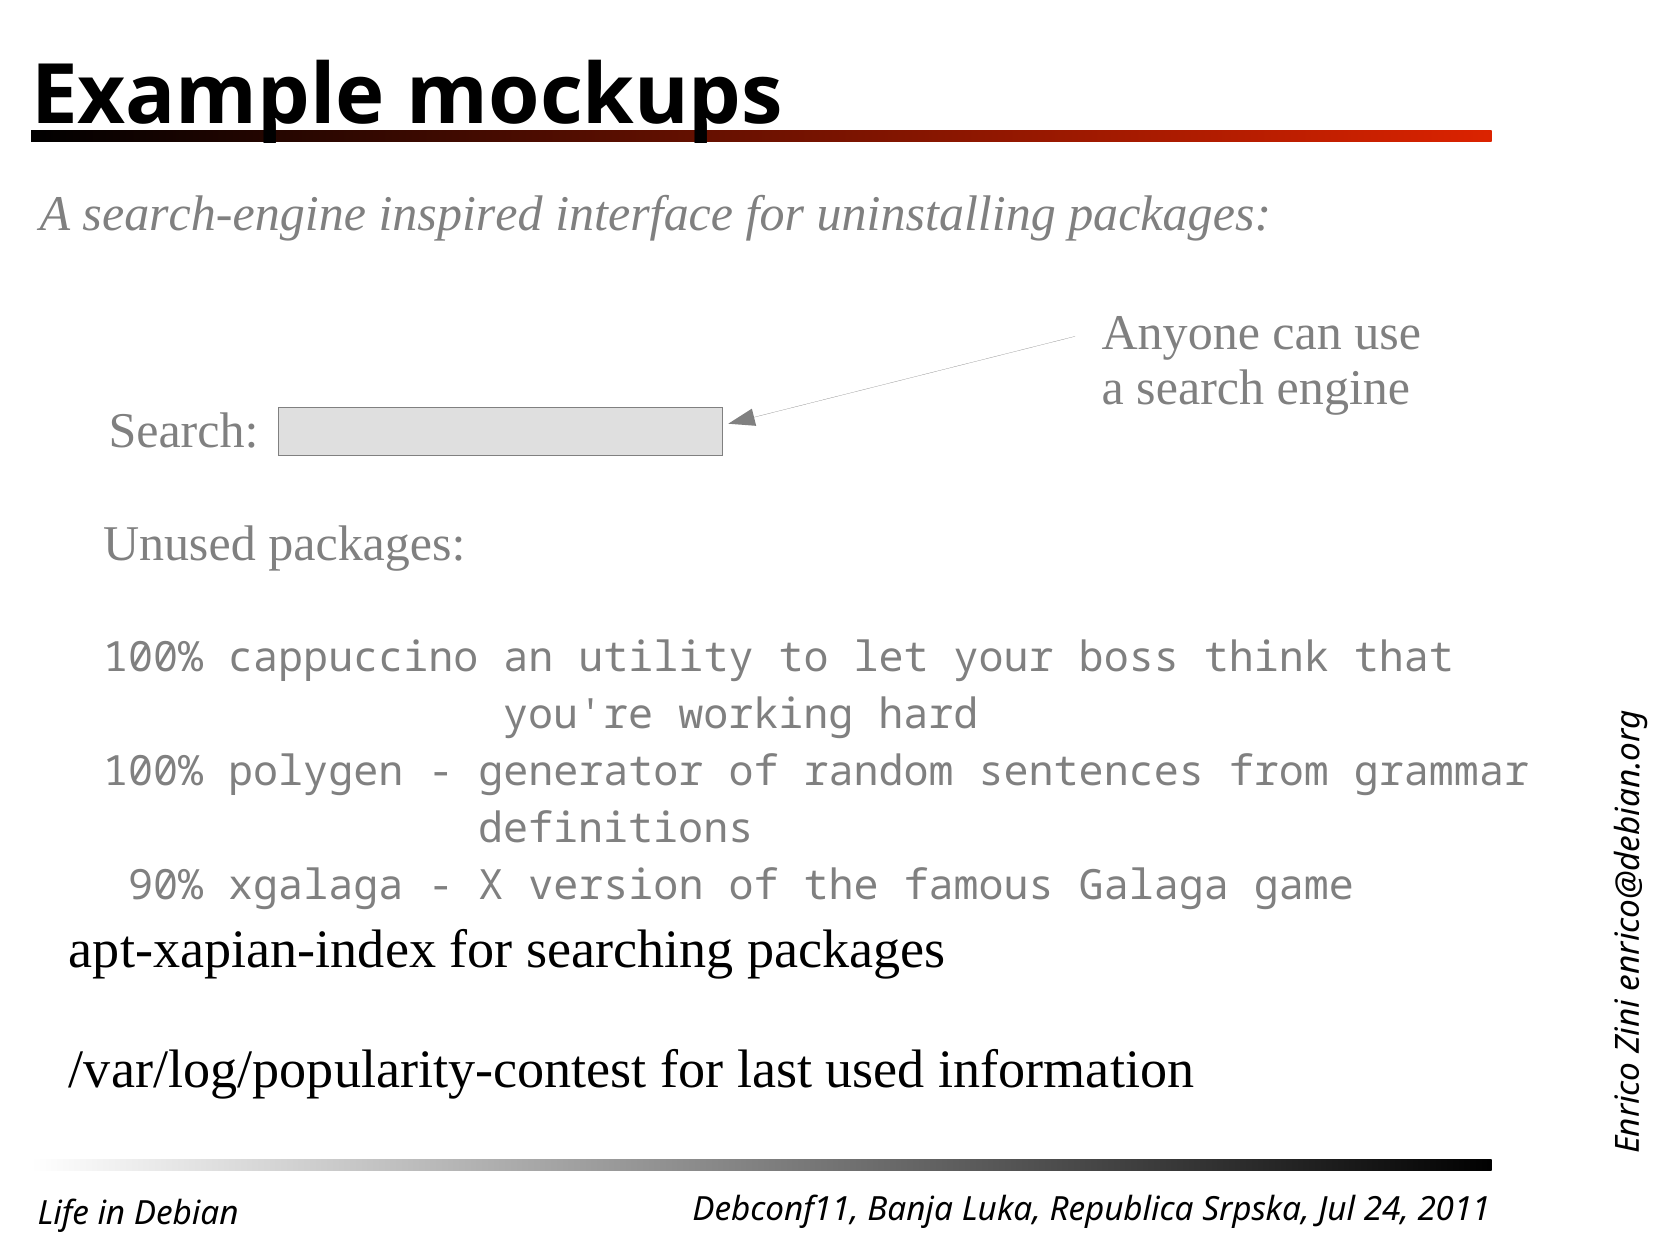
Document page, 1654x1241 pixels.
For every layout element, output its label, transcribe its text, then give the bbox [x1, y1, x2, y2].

text_box apt-xapian-index for searching packages /var/log/popularity-contest for last used information [68, 919, 1433, 1100]
text_box Example mockups [31, 34, 1438, 168]
text_box [31, 174, 1542, 1134]
